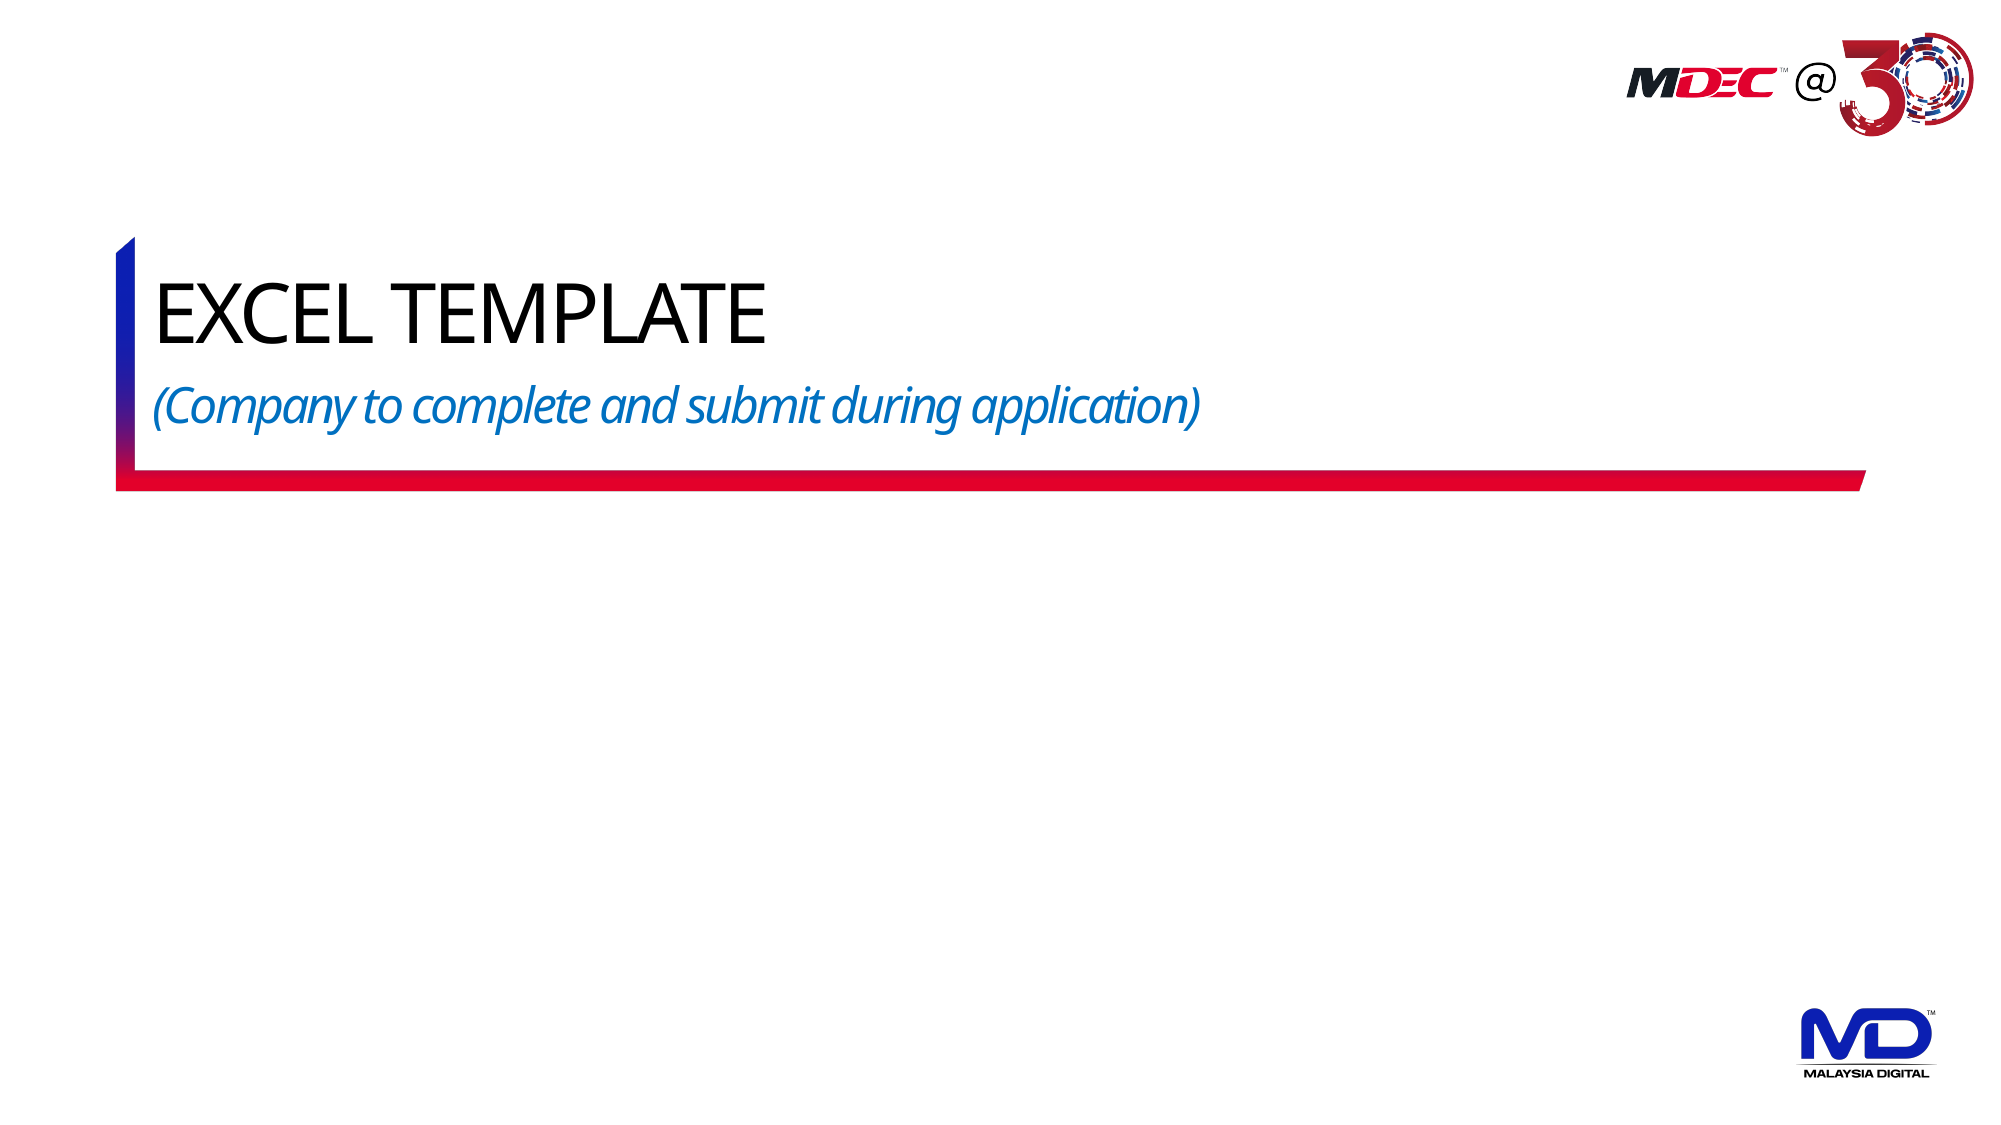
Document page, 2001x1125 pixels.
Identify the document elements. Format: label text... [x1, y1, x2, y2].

title EXCEL TEMPLATE (Company to complete and submit during application) [137, 252, 1863, 468]
